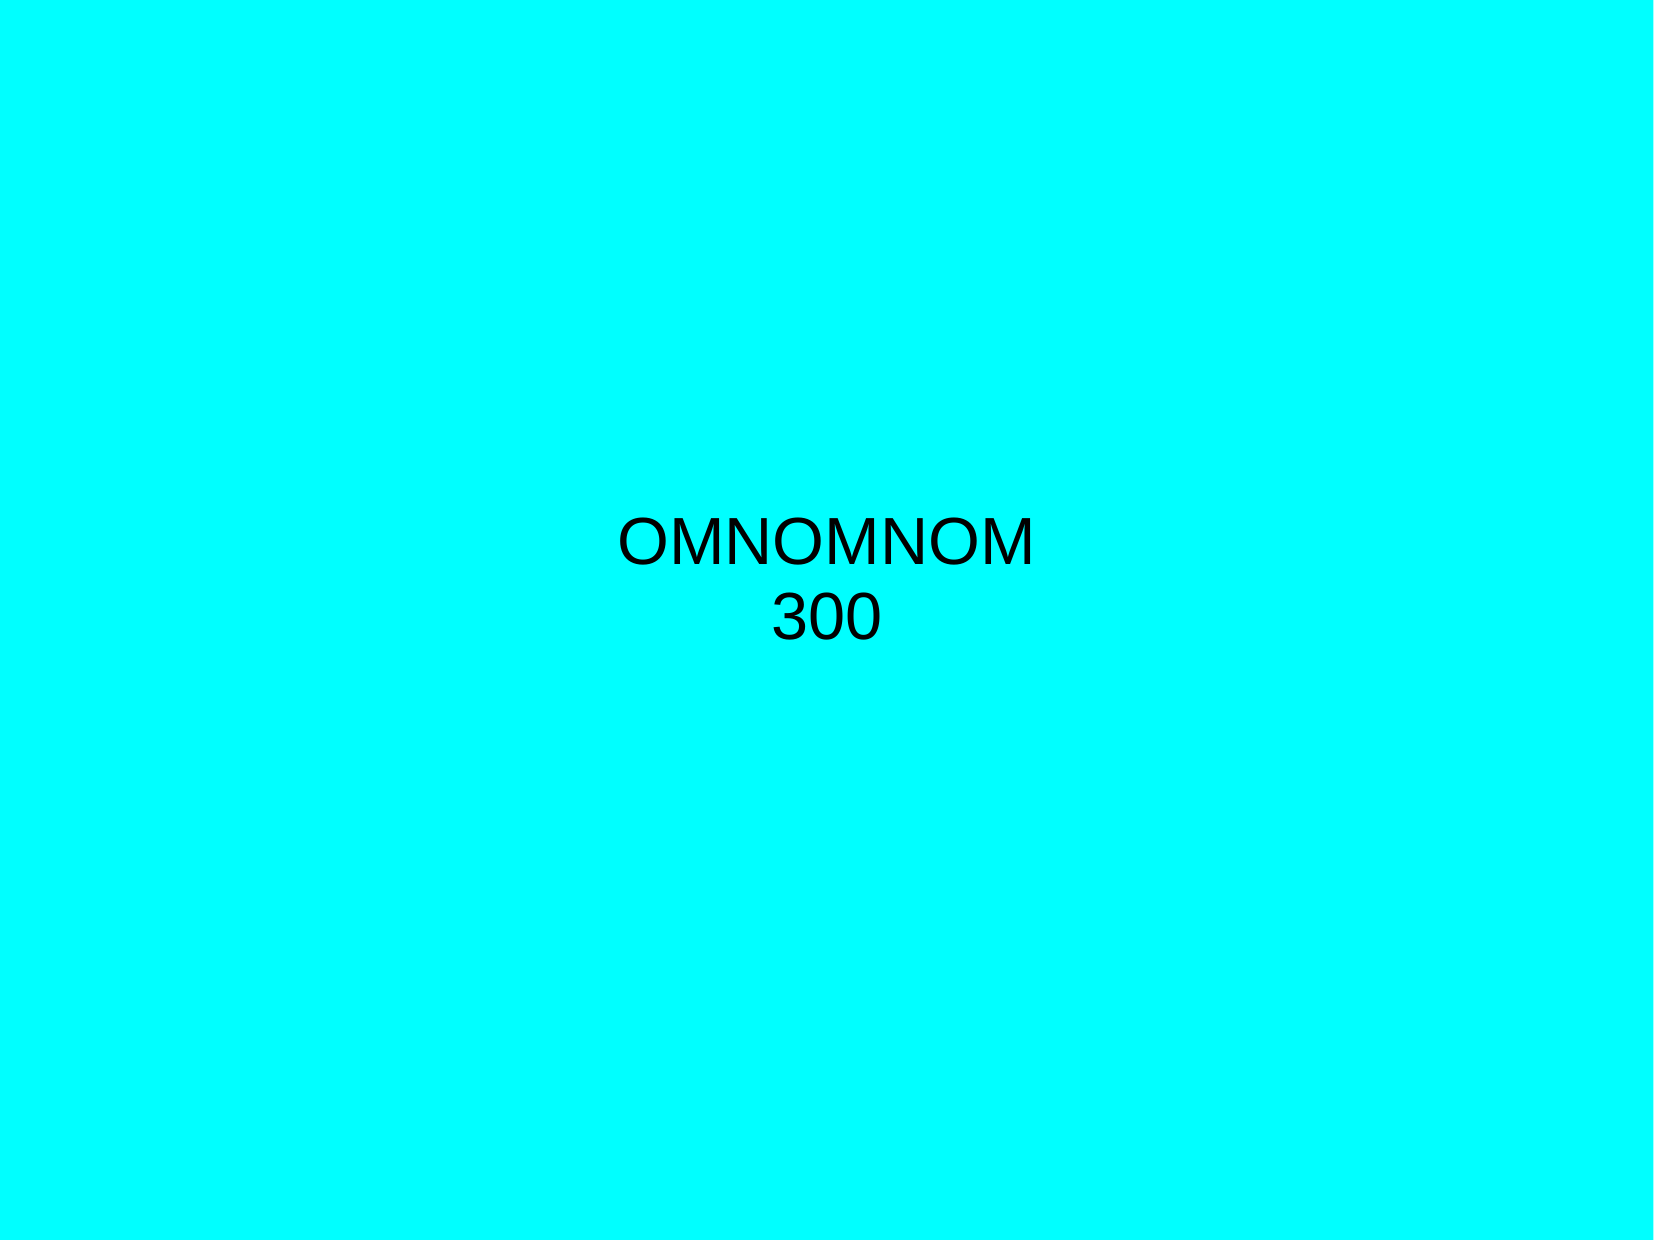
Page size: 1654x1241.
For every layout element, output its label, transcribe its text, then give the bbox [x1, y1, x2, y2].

subtitle OMNOMNOM 300 [82, 49, 1571, 1109]
